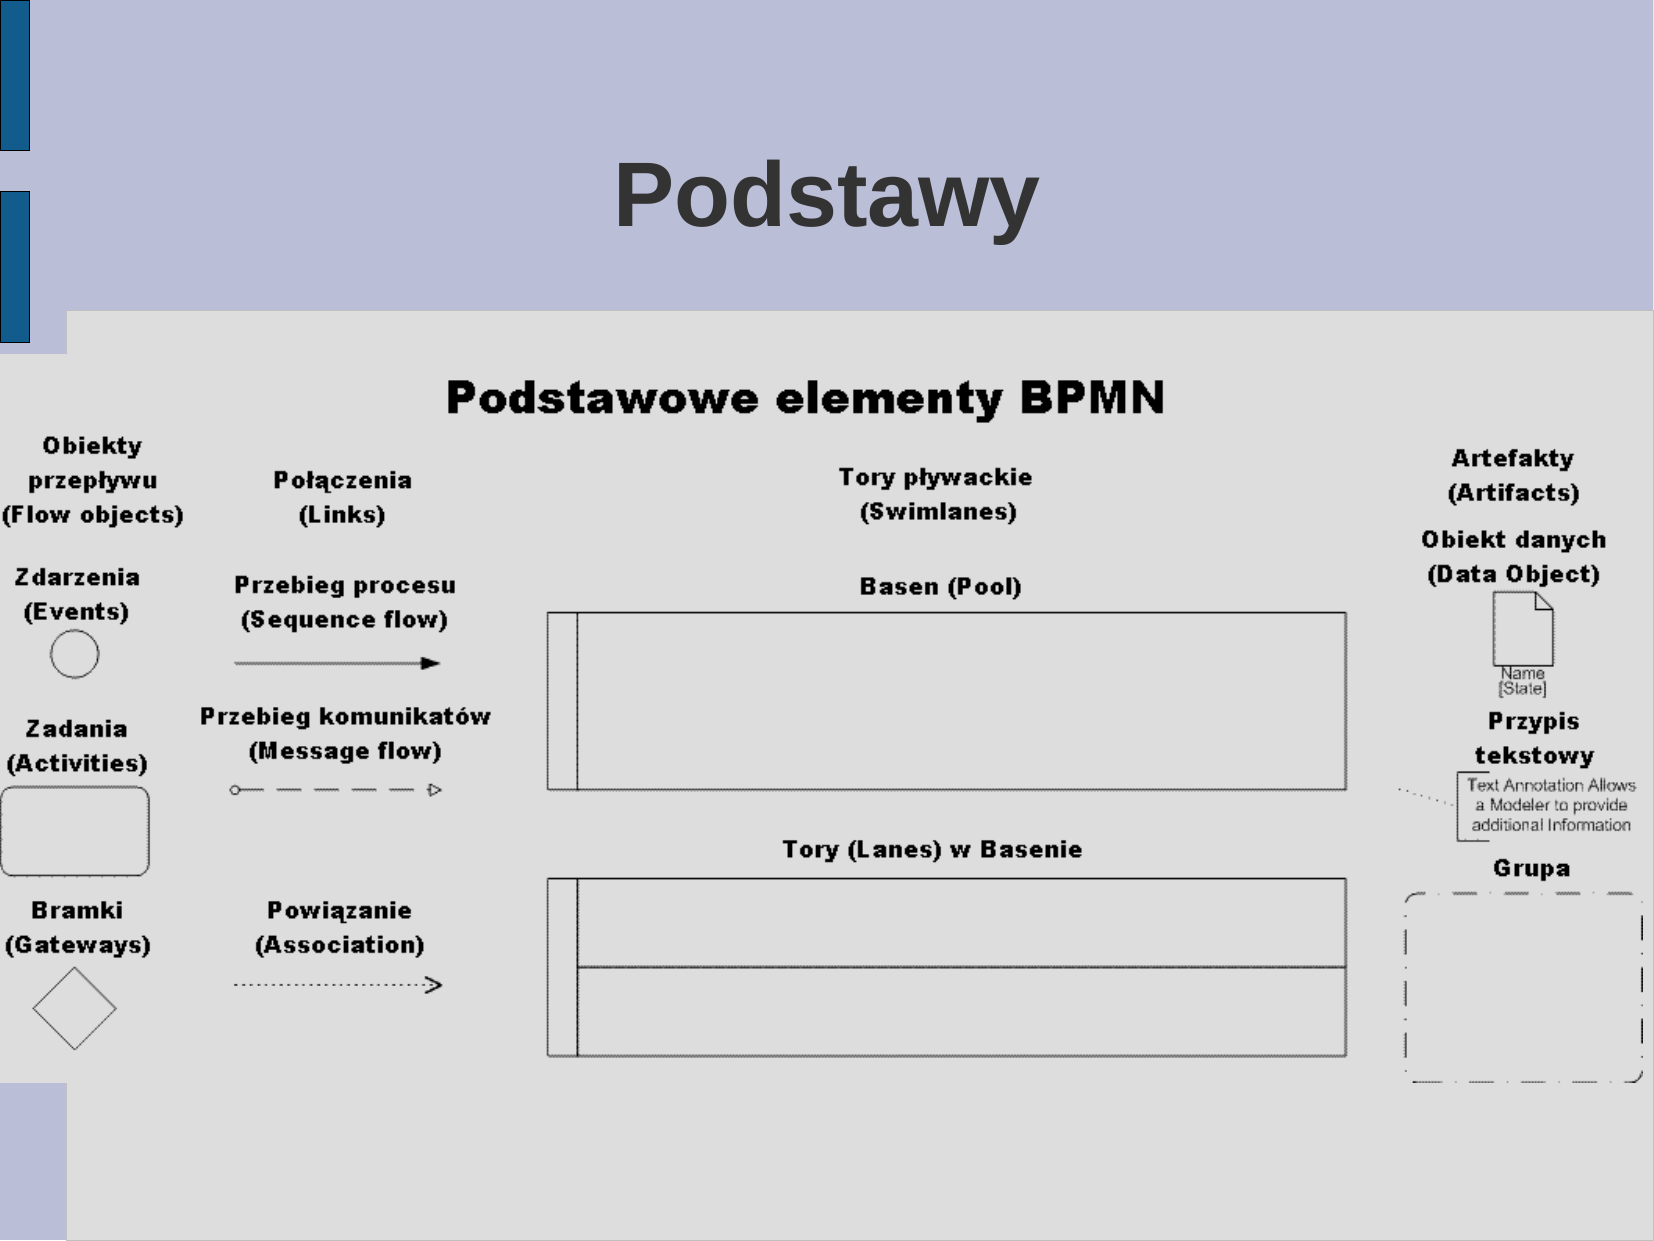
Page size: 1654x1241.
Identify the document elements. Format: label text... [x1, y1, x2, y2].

picture [0, 354, 1643, 1083]
title Podstawy [121, 91, 1534, 299]
